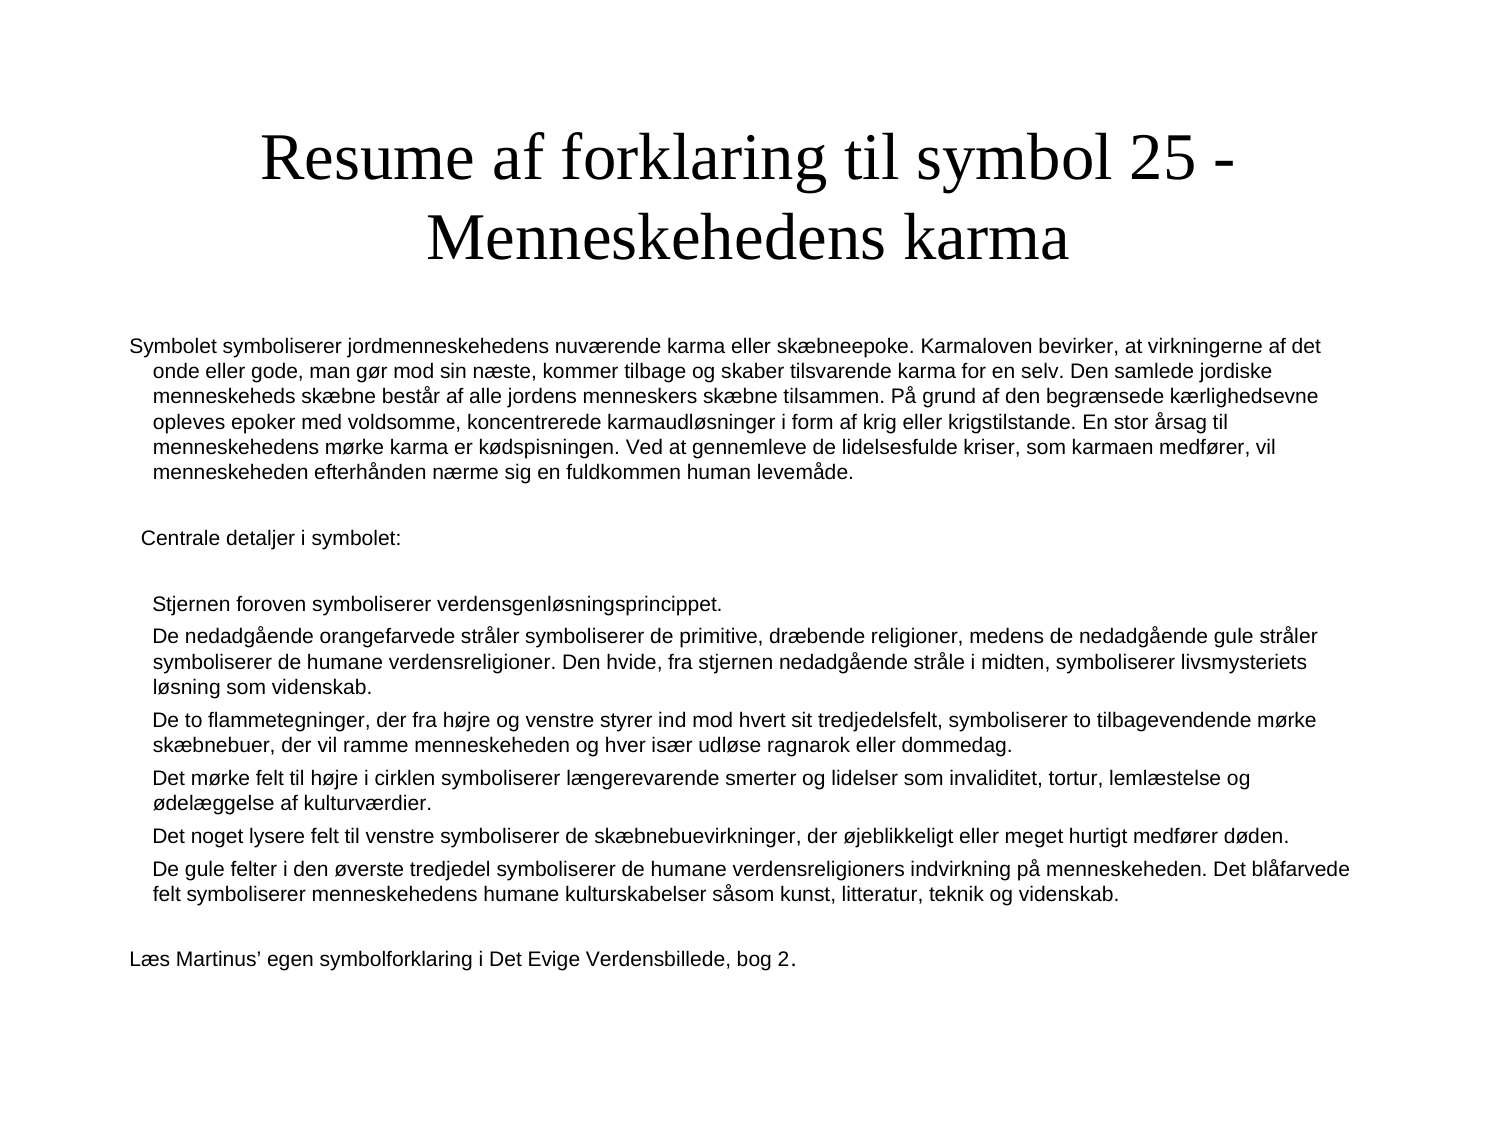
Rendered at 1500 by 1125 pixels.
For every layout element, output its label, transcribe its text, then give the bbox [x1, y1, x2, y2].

title Resume af forklaring til symbol 25 - Menneskehedens karma [112, 95, 1386, 291]
list Symbolet symboliserer jordmenneskehedens nuværende karma eller skæbneepoke. Karmaloven bevirker, at virkningerne af det onde eller gode, man gør mod sin næste, kommer tilbage og skaber tilsvarende karma for en selv. Den samlede jordiske menneskeheds skæbne består af alle jordens menneskers skæbne tilsammen. På grund af den begrænsede kærlighedsevne opleves epoker med voldsomme, koncentrerede karmaudløsninger i form af krig eller krigstilstande. En stor årsag til menneskehedens mørke karma er kødspisningen. Ved at gennemleve de lidelsesfulde kriser, som karmaen medfører, vil menneskeheden efterhånden nærme sig en fuldkommen human levemåde. Centrale detaljer i symbolet: Stjernen foroven symboliserer verdensgenløsningsprincippet. De nedadgående orangefarvede stråler symboliserer de primitive, dræbende religioner, medens de nedadgående gule stråler symboliserer de humane verdensreligioner. Den hvide, fra stjernen nedadgående stråle i midten, symboliserer livsmysteriets løsning som videnskab. De to flammetegninger, der fra højre og venstre styrer ind mod hvert sit tredjedelsfelt, symboliserer to tilbagevendende mørke skæbnebuer, der vil ramme menneskeheden og hver især udløse ragnarok eller dommedag. Det mørke felt til højre i cirklen symboliserer længerevarende smerter og lidelser som invaliditet, tortur, lemlæstelse og ødelæggelse af kulturværdier. Det noget lysere felt til venstre symboliserer de skæbnebuevirkninger, der øjeblikkeligt eller meget hurtigt medfører døden. De gule felter i den øverste tredjedel symboliserer de humane verdensreligioners indvirkning på menneskeheden. Det blåfarvede felt symboliserer menneskehedens humane kulturskabelser såsom kunst, litteratur, teknik og videnskab. Læs Martinus’ egen symbolforklaring i Det Evige Verdensbillede, bog 2. [112, 324, 1386, 999]
